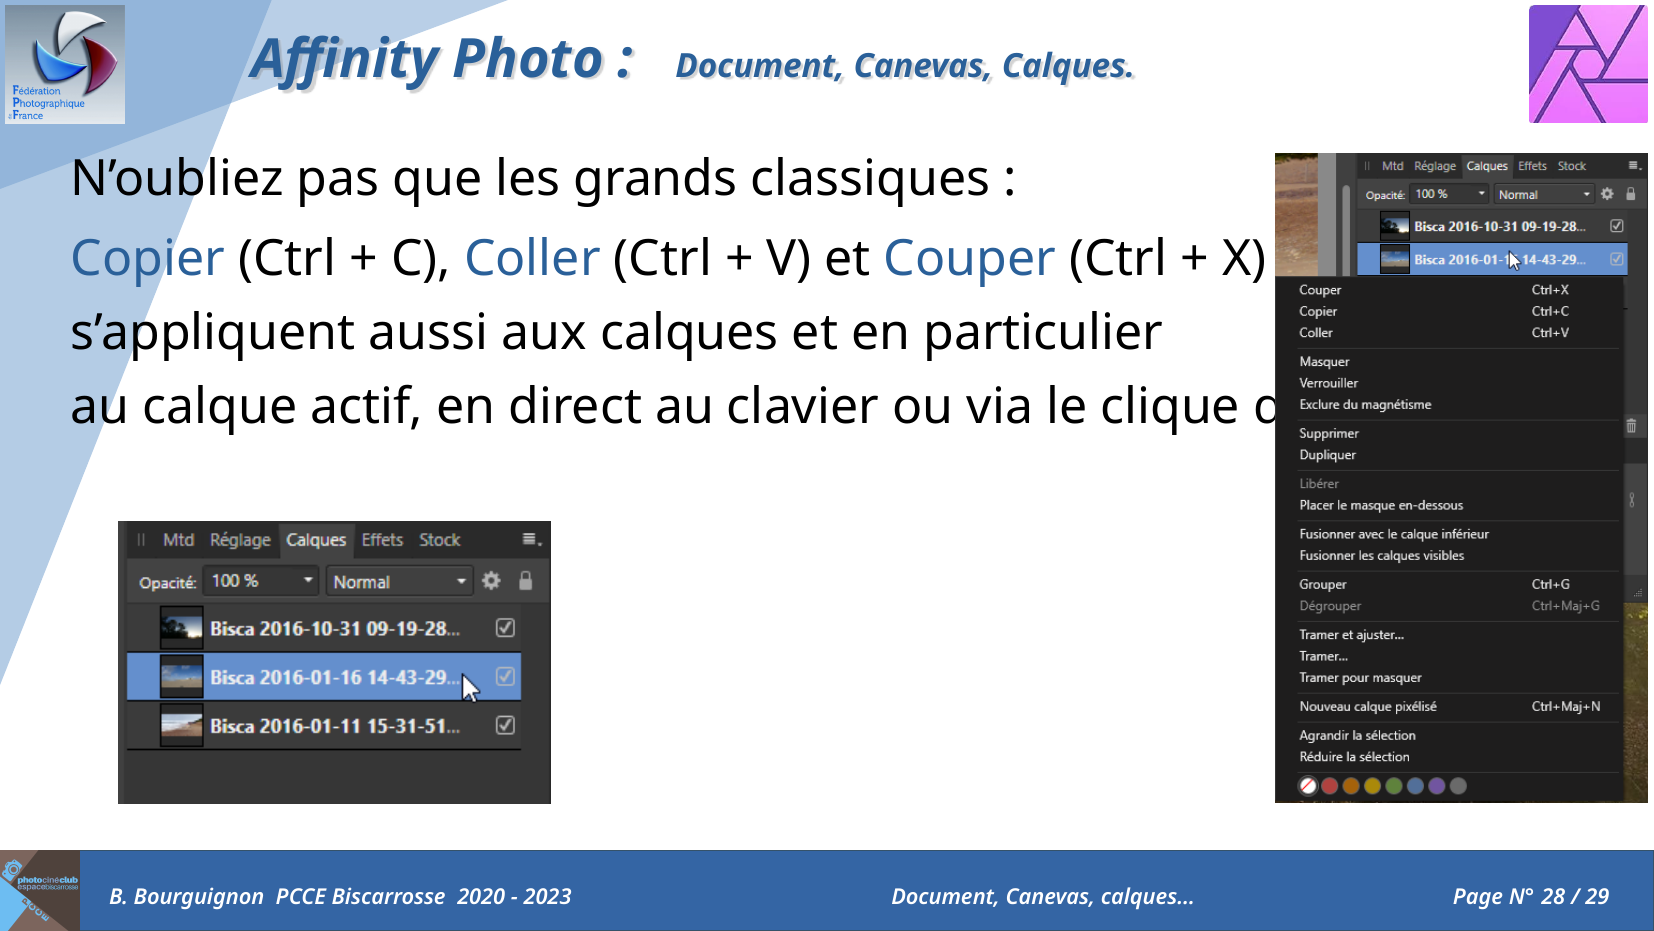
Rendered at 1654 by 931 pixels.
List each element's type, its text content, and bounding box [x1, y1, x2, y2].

list N’oubliez pas que les grands classiques : Copier (Ctrl + C), Coller (Ctrl + V) et Couper (Ctrl + X) s’appliquent aussi aux calques et en particulier au calque actif, en direct au clavier ou via le clique droit. [70, 141, 1560, 827]
picture [5, 5, 125, 124]
picture [1275, 153, 1648, 803]
picture [118, 521, 551, 804]
picture [0, 850, 80, 931]
picture [1529, 5, 1648, 123]
